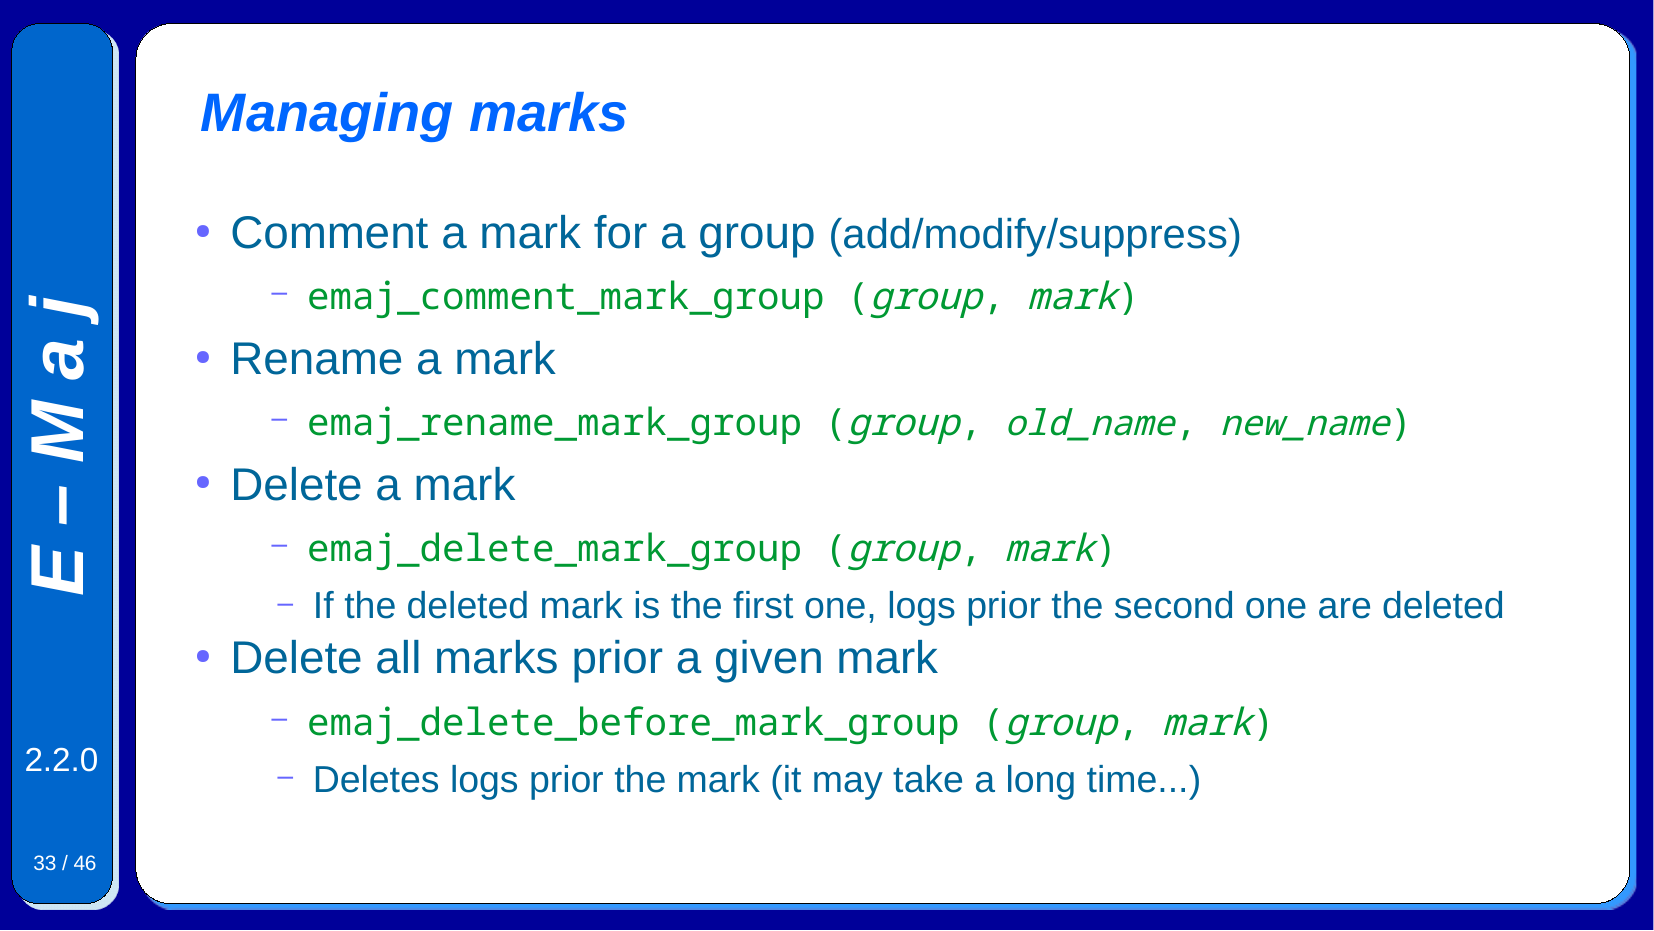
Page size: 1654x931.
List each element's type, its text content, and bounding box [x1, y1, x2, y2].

title Managing marks [200, 34, 1575, 191]
list Comment a mark for a group (add/modify/suppress) emaj_comment_mark_group (group, mark) Rename a mark emaj_rename_mark_group (group, old_name, new_name) Delete a mark emaj_delete_mark_group (group, mark) If the deleted mark is the first one, logs prior the second one are deleted Delete all marks prior a given mark emaj_delete_before_mark_group (group, mark) Deletes logs prior the mark (it may take a long time...) [177, 206, 1587, 827]
